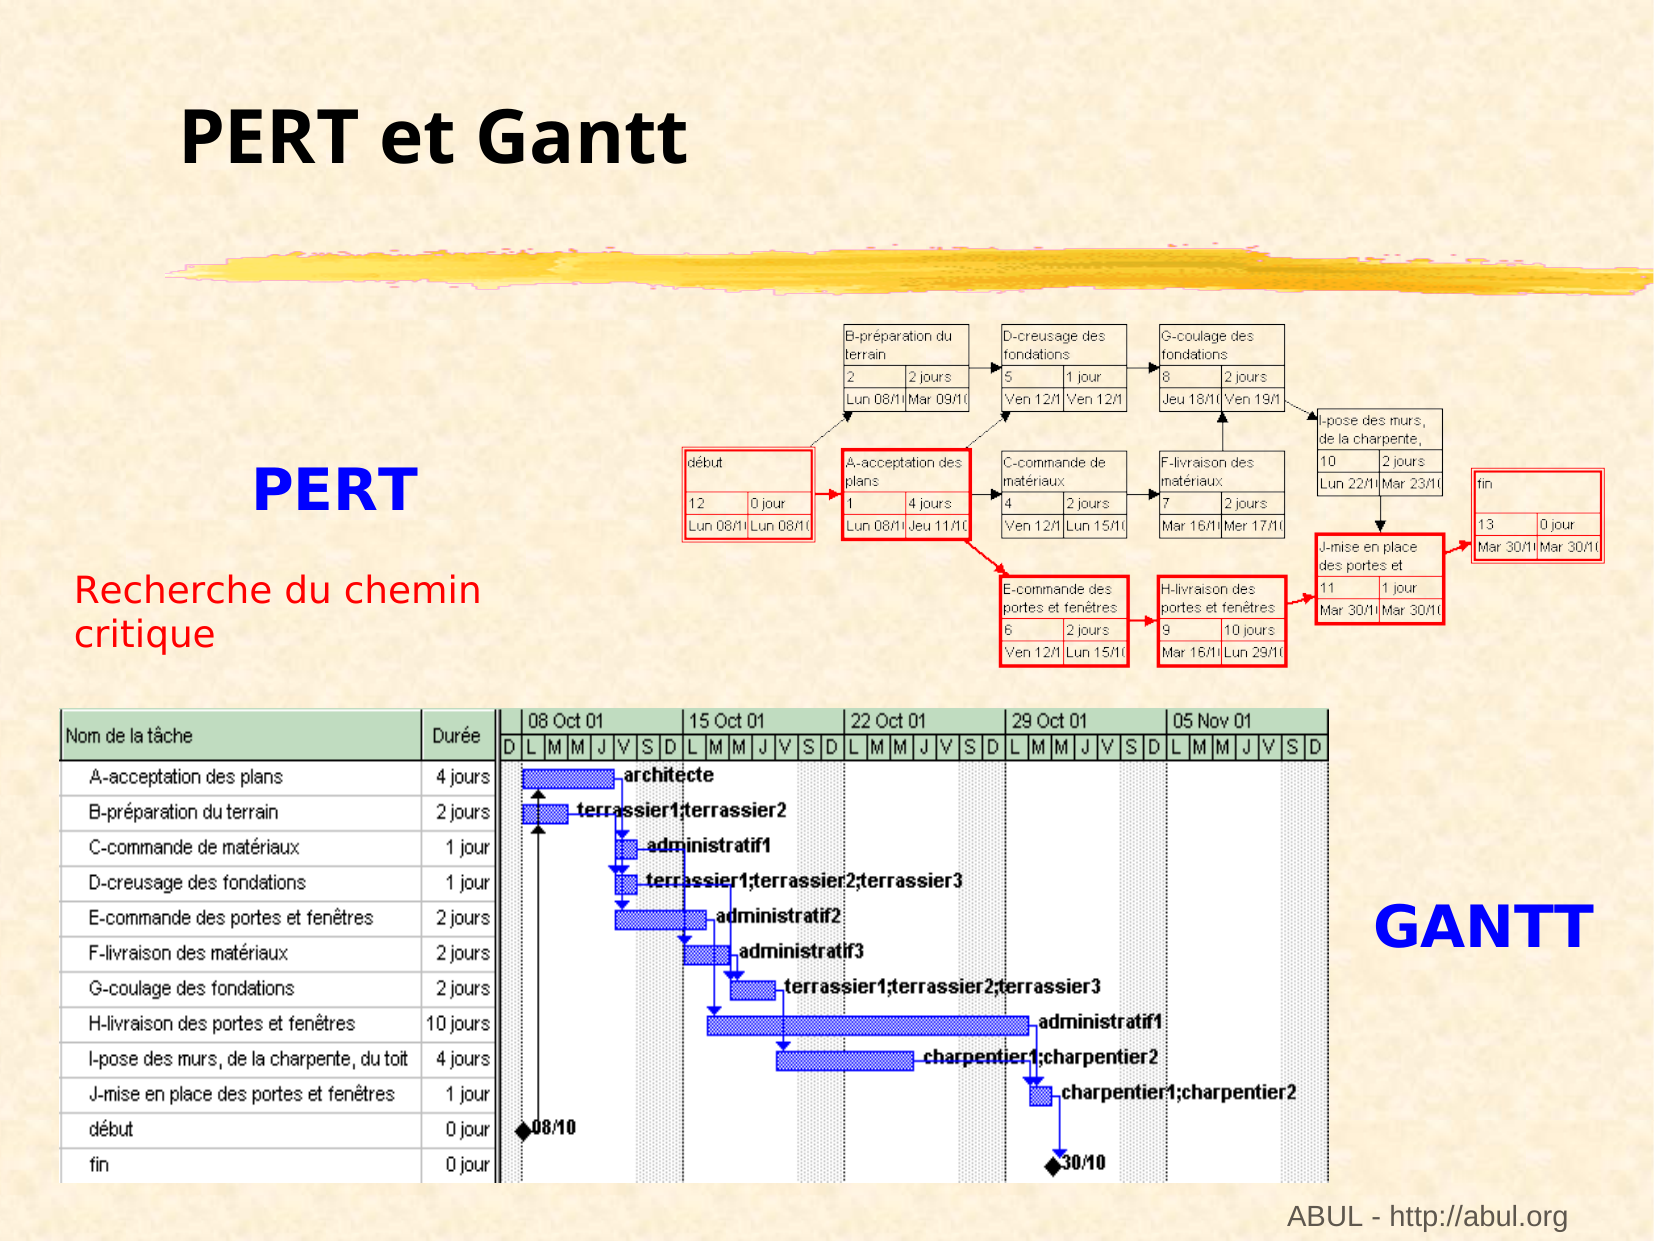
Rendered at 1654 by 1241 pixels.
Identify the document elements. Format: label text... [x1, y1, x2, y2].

text_box PERT [236, 448, 502, 532]
title PERT et Gantt [163, 31, 1556, 239]
picture [0, 0, 1654, 1241]
text_box Recherche du chemin critique [59, 561, 650, 621]
text_box GANTT [1358, 885, 1654, 969]
